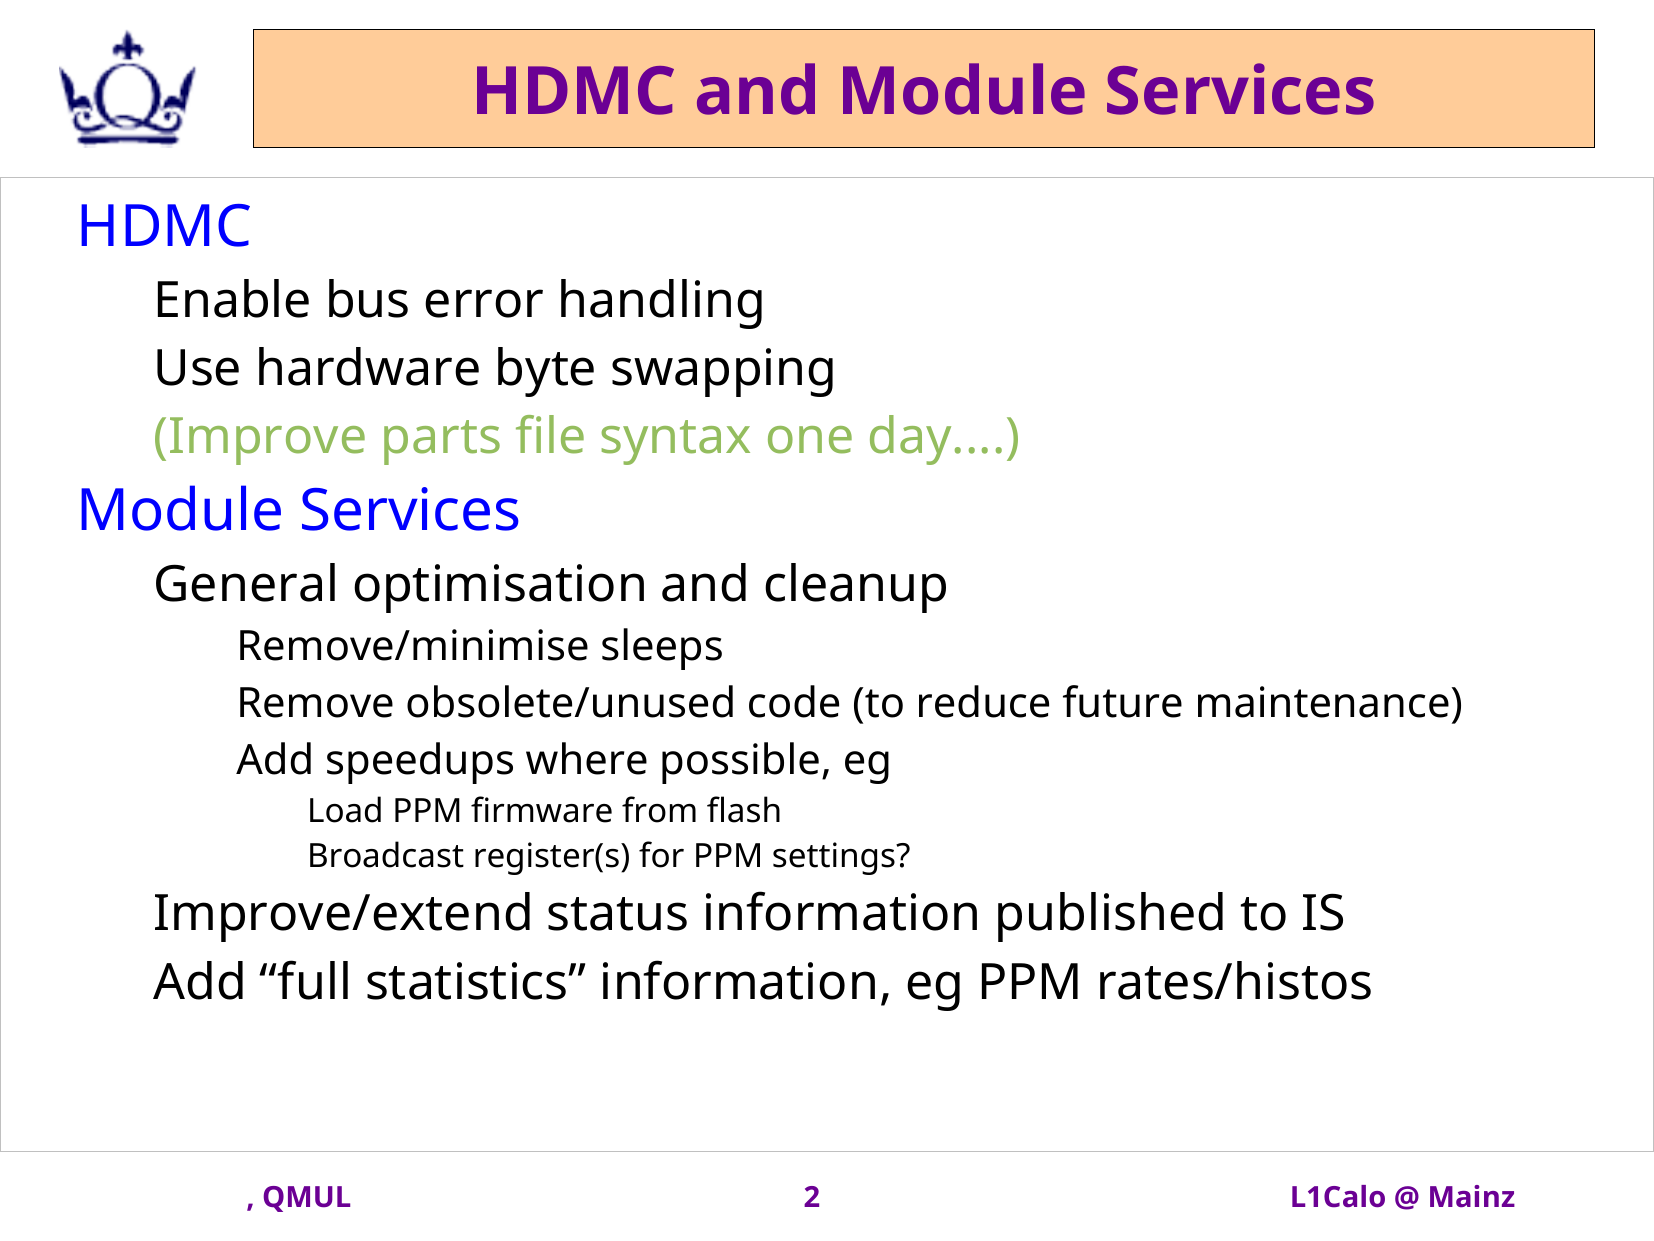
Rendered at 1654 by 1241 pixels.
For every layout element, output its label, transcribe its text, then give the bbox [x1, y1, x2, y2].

title HDMC and Module Services [253, 29, 1595, 148]
picture [59, 29, 200, 148]
list HDMC Enable bus error handling Use hardware byte swapping (Improve parts file syntax one day....) Module Services General optimisation and cleanup Remove/minimise sleeps Remove obsolete/unused code (to reduce future maintenance) Add speedups where possible, eg Load PPM firmware from flash Broadcast register(s) for PPM settings? Improve/extend status information published to IS Add “full statistics” information, eg PPM rates/histos [59, 184, 1603, 1104]
